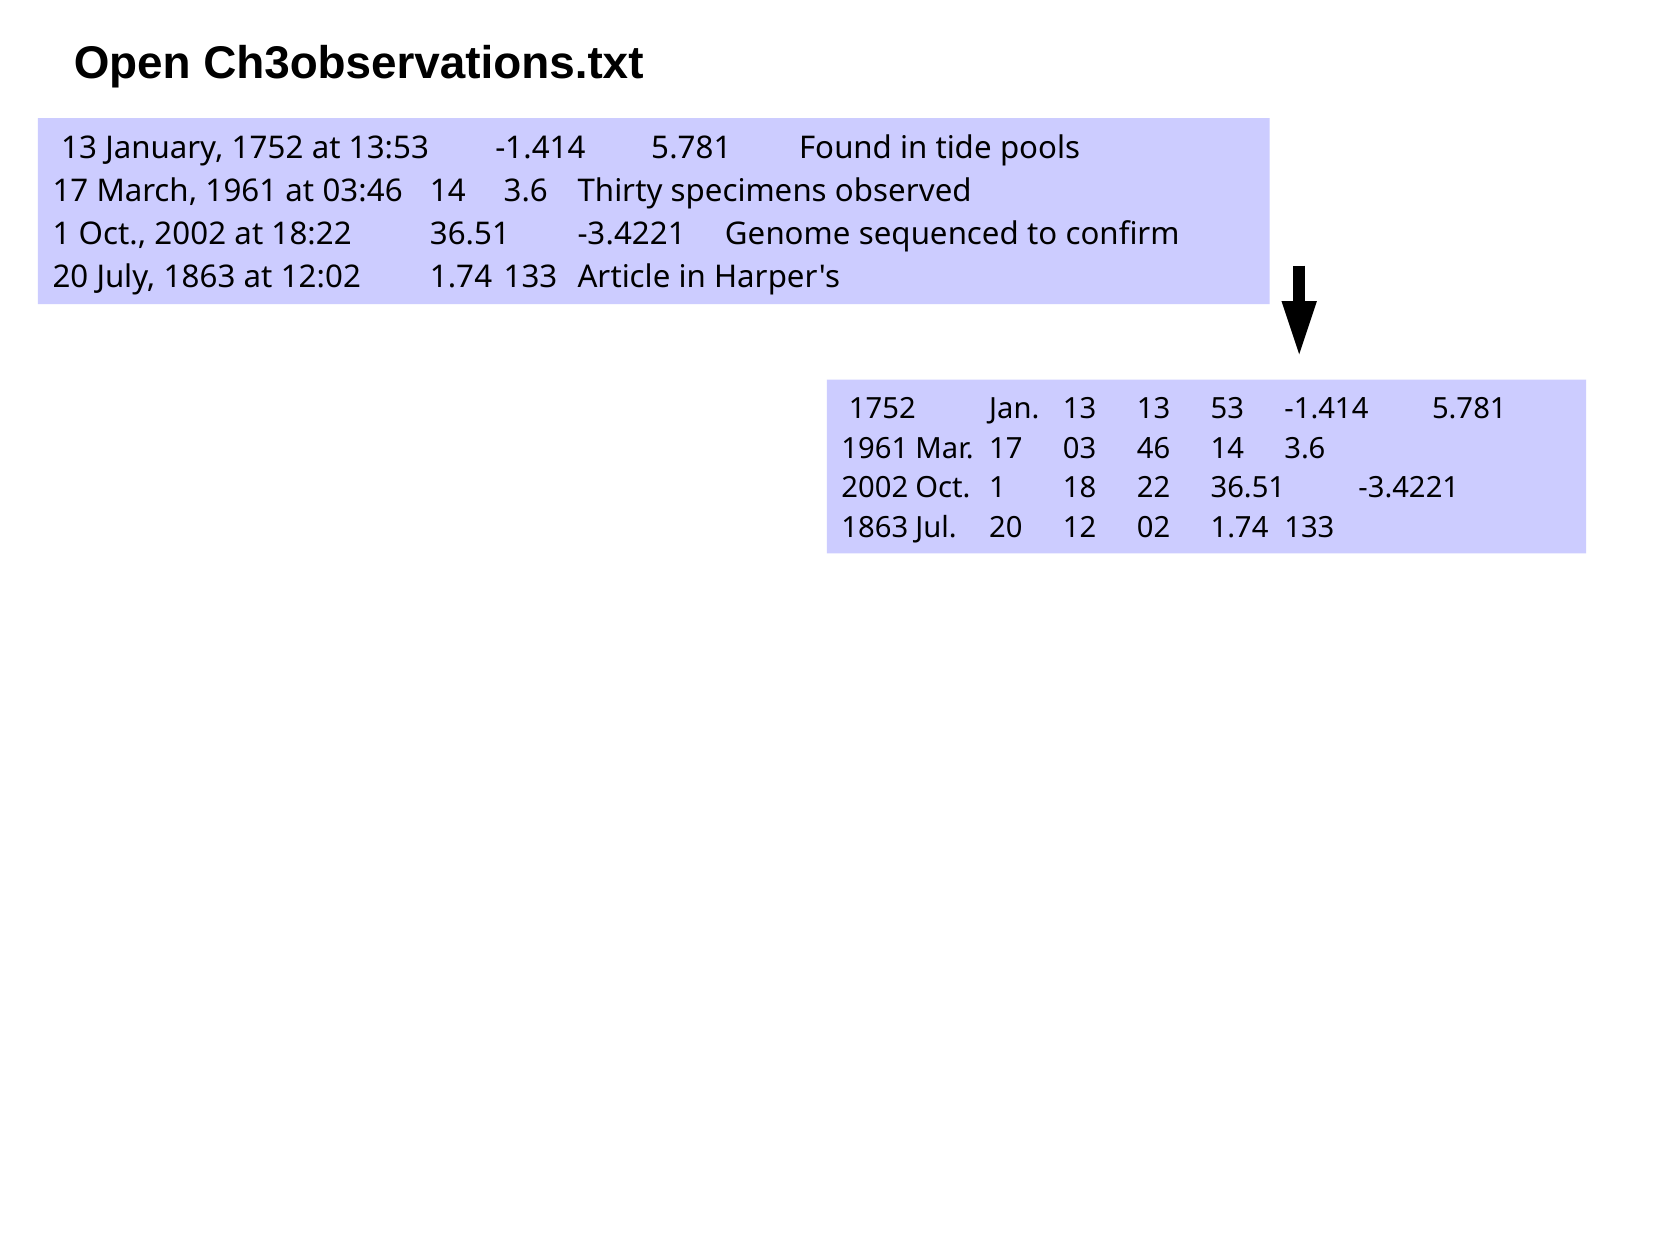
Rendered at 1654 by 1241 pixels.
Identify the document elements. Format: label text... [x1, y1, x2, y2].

text_box 13 January, 1752 at 13:53 -1.414 5.781 Found in tide pools 17 March, 1961 at 03:46 14 3.6 Thirty specimens observed 1 Oct., 2002 at 18:22 36.51 -3.4221 Genome sequenced to confirm 20 July, 1863 at 12:02 1.74 133 Article in Harper's [37, 118, 1270, 296]
text_box Open Ch3observations.txt [59, 29, 761, 96]
text_box 1752 Jan. 13 13 53 -1.414 5.781 1961 Mar. 17 03 46 14 3.6 2002 Oct. 1 18 22 36.51 -3.4221 1863 Jul. 20 12 02 1.74 133 [826, 379, 1587, 532]
